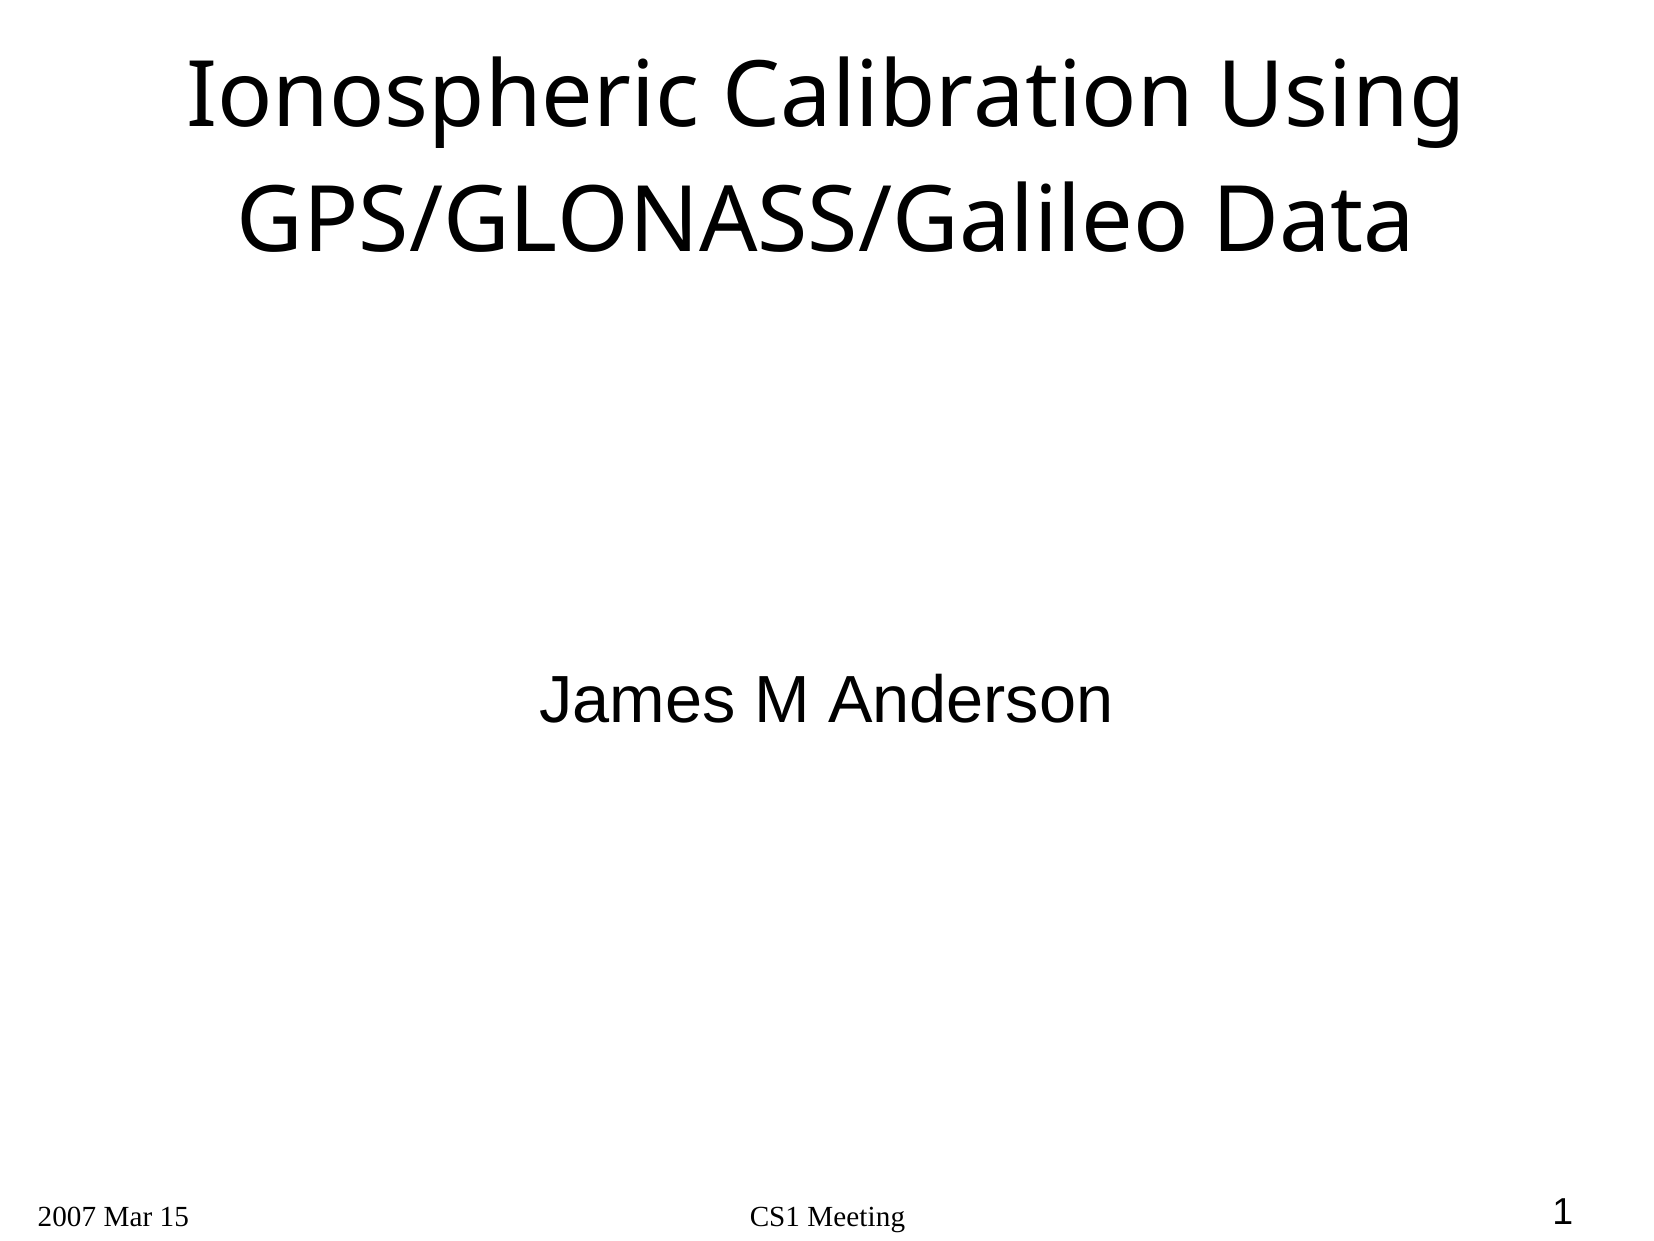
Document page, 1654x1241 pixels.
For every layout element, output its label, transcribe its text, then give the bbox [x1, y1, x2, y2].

subtitle James M Anderson [82, 290, 1571, 1109]
title Ionospheric Calibration Using GPS/GLONASS/Galileo Data [82, 46, 1571, 260]
